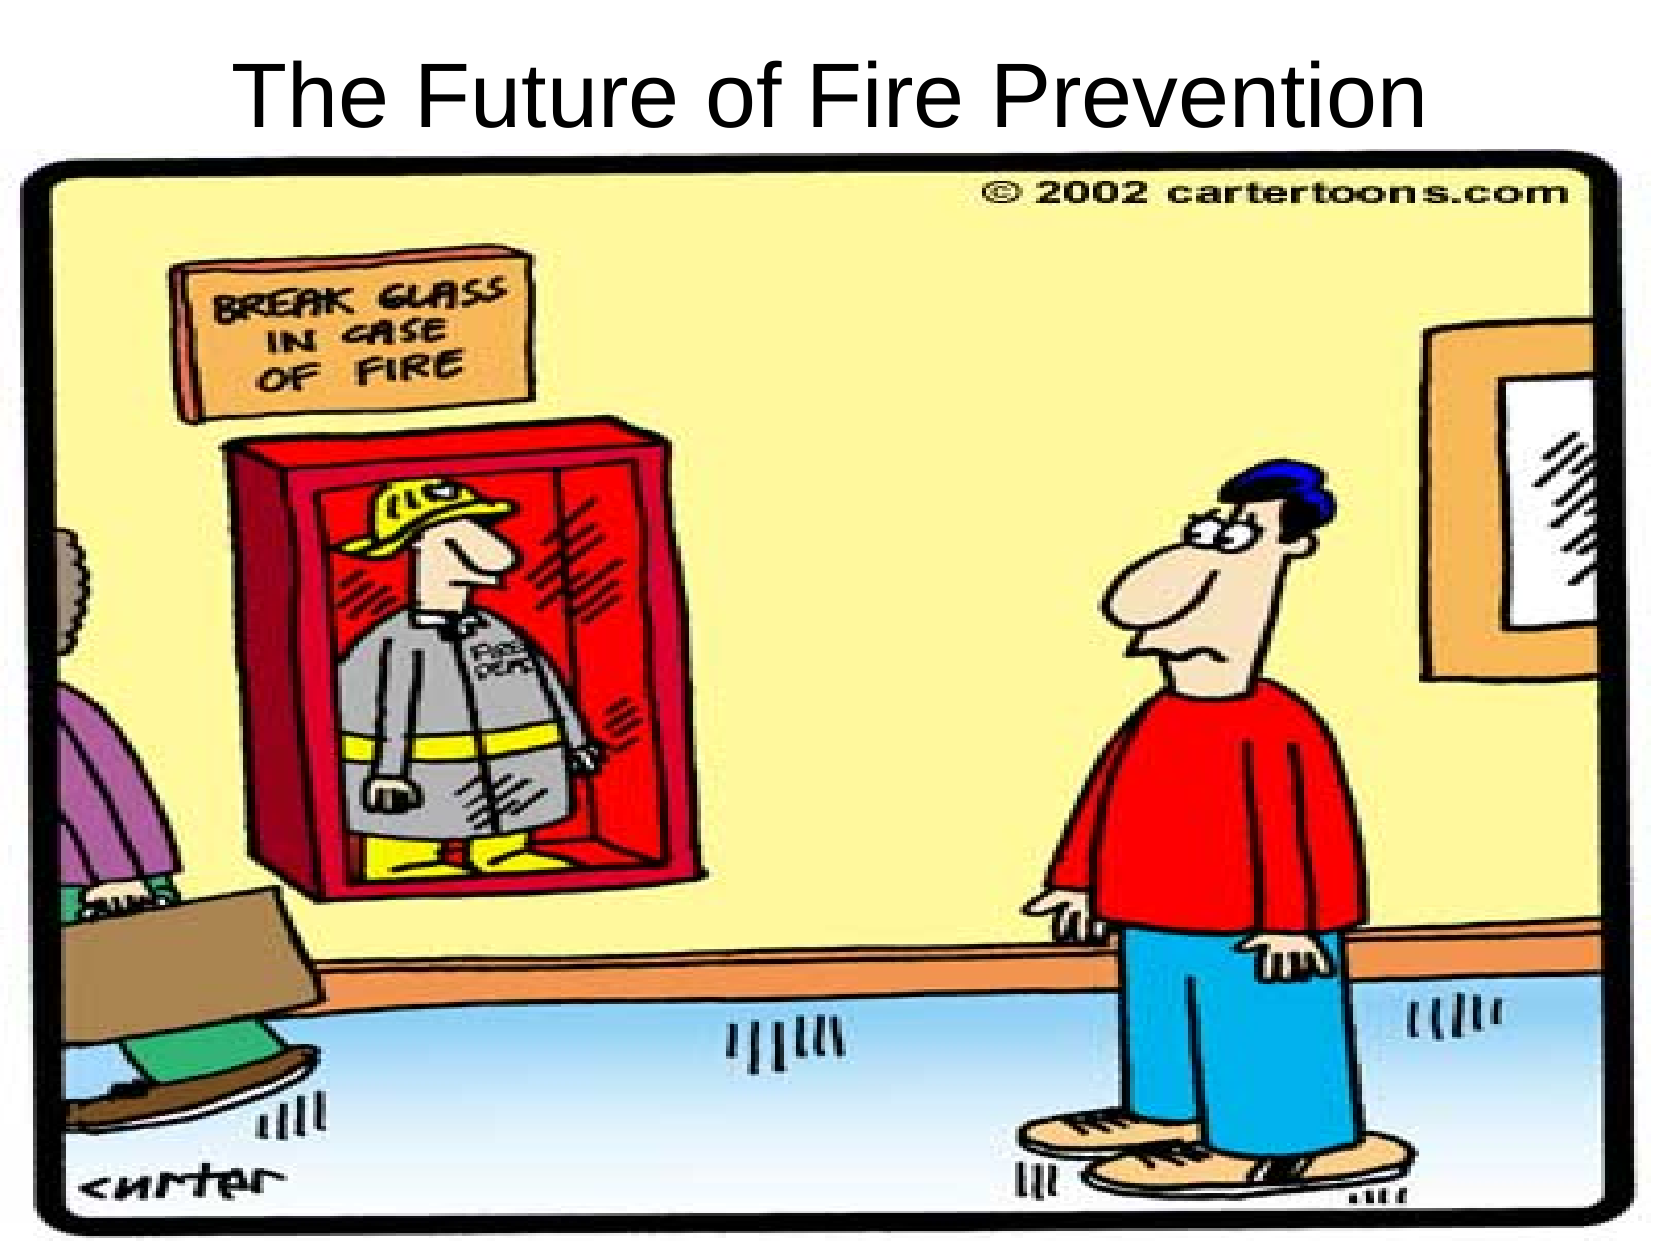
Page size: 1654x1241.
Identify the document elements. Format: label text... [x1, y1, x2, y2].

picture [0, 149, 1651, 1241]
title The Future of Fire Prevention [86, 0, 1576, 193]
